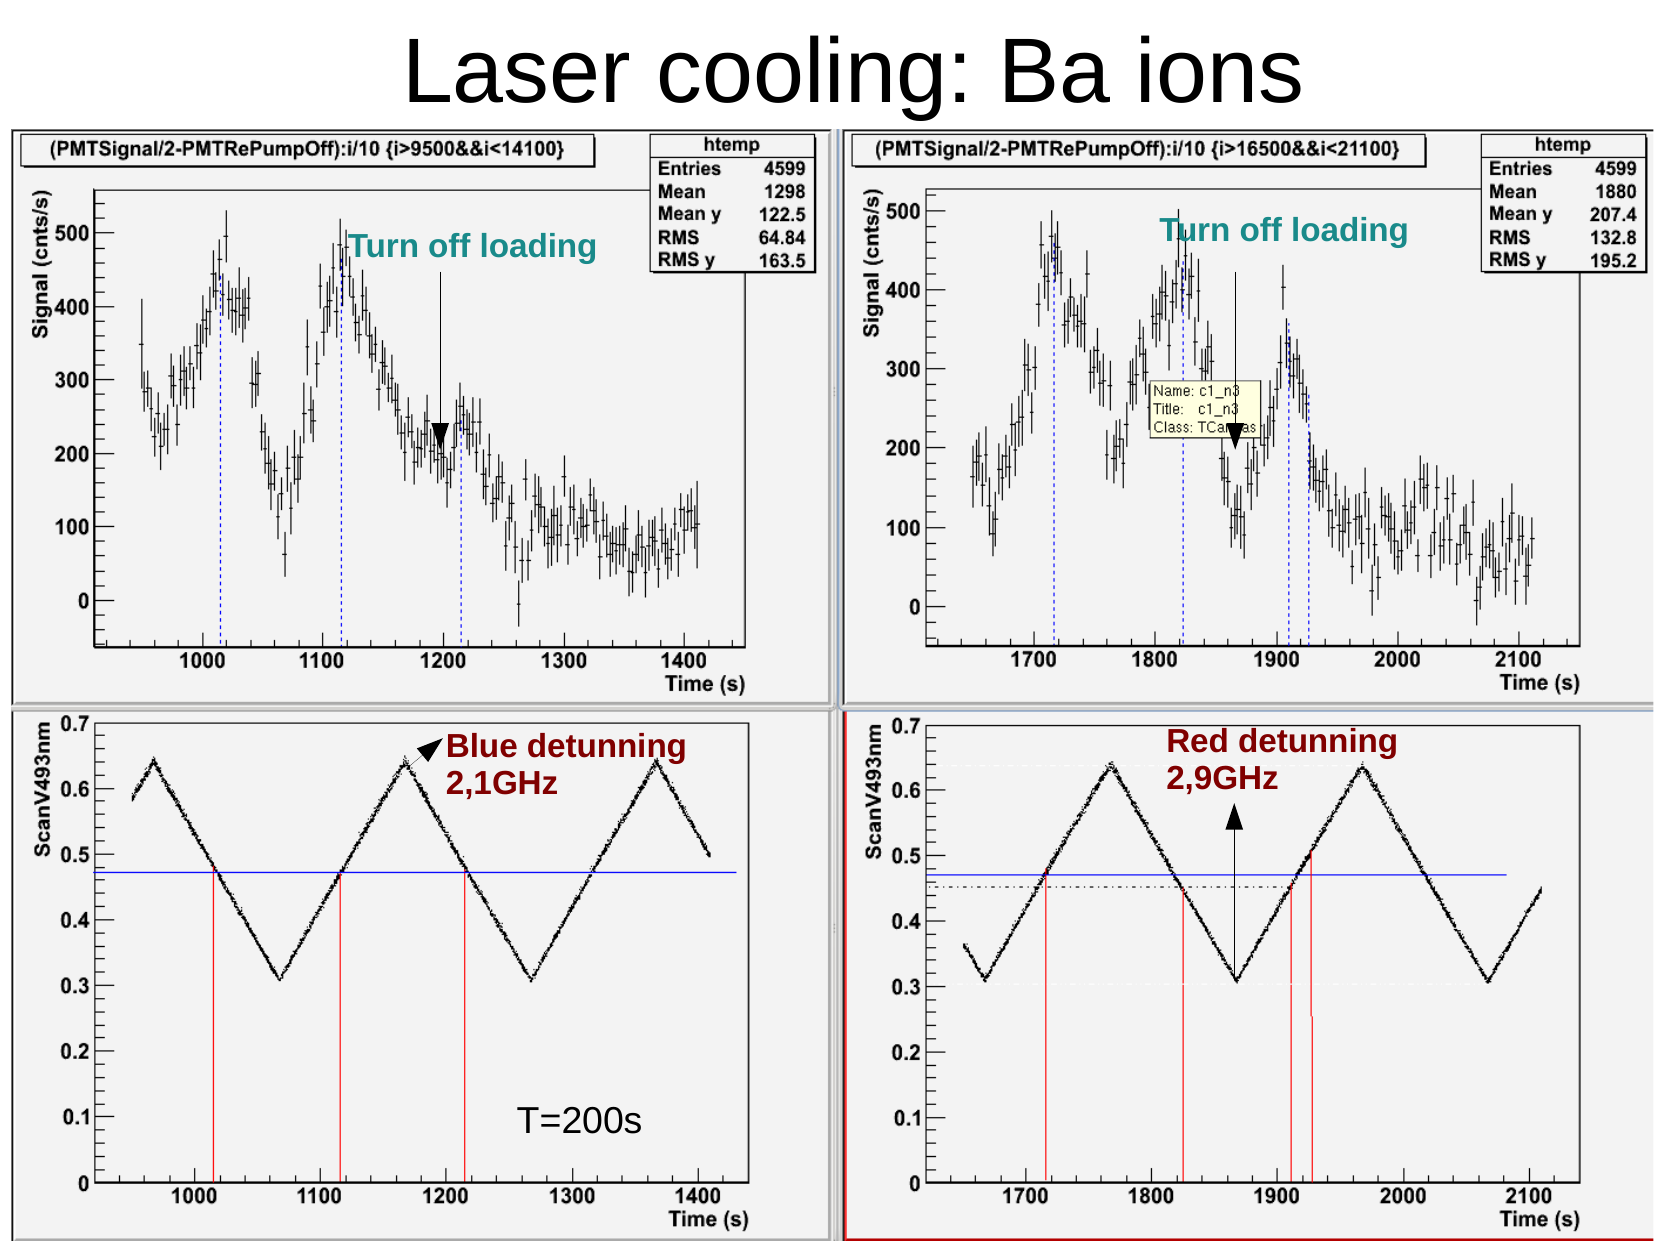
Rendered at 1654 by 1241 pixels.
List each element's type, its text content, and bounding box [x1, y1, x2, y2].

text_box Red detunning 2,9GHz [1151, 715, 1506, 807]
picture [11, 129, 1654, 1241]
text_box T=200s [501, 1092, 739, 1150]
title Laser cooling: Ba ions [147, 11, 1560, 129]
text_box Blue detunning 2,1GHz [431, 720, 727, 812]
text_box Turn off loading [333, 220, 626, 284]
text_box Turn off loading [1144, 204, 1437, 268]
